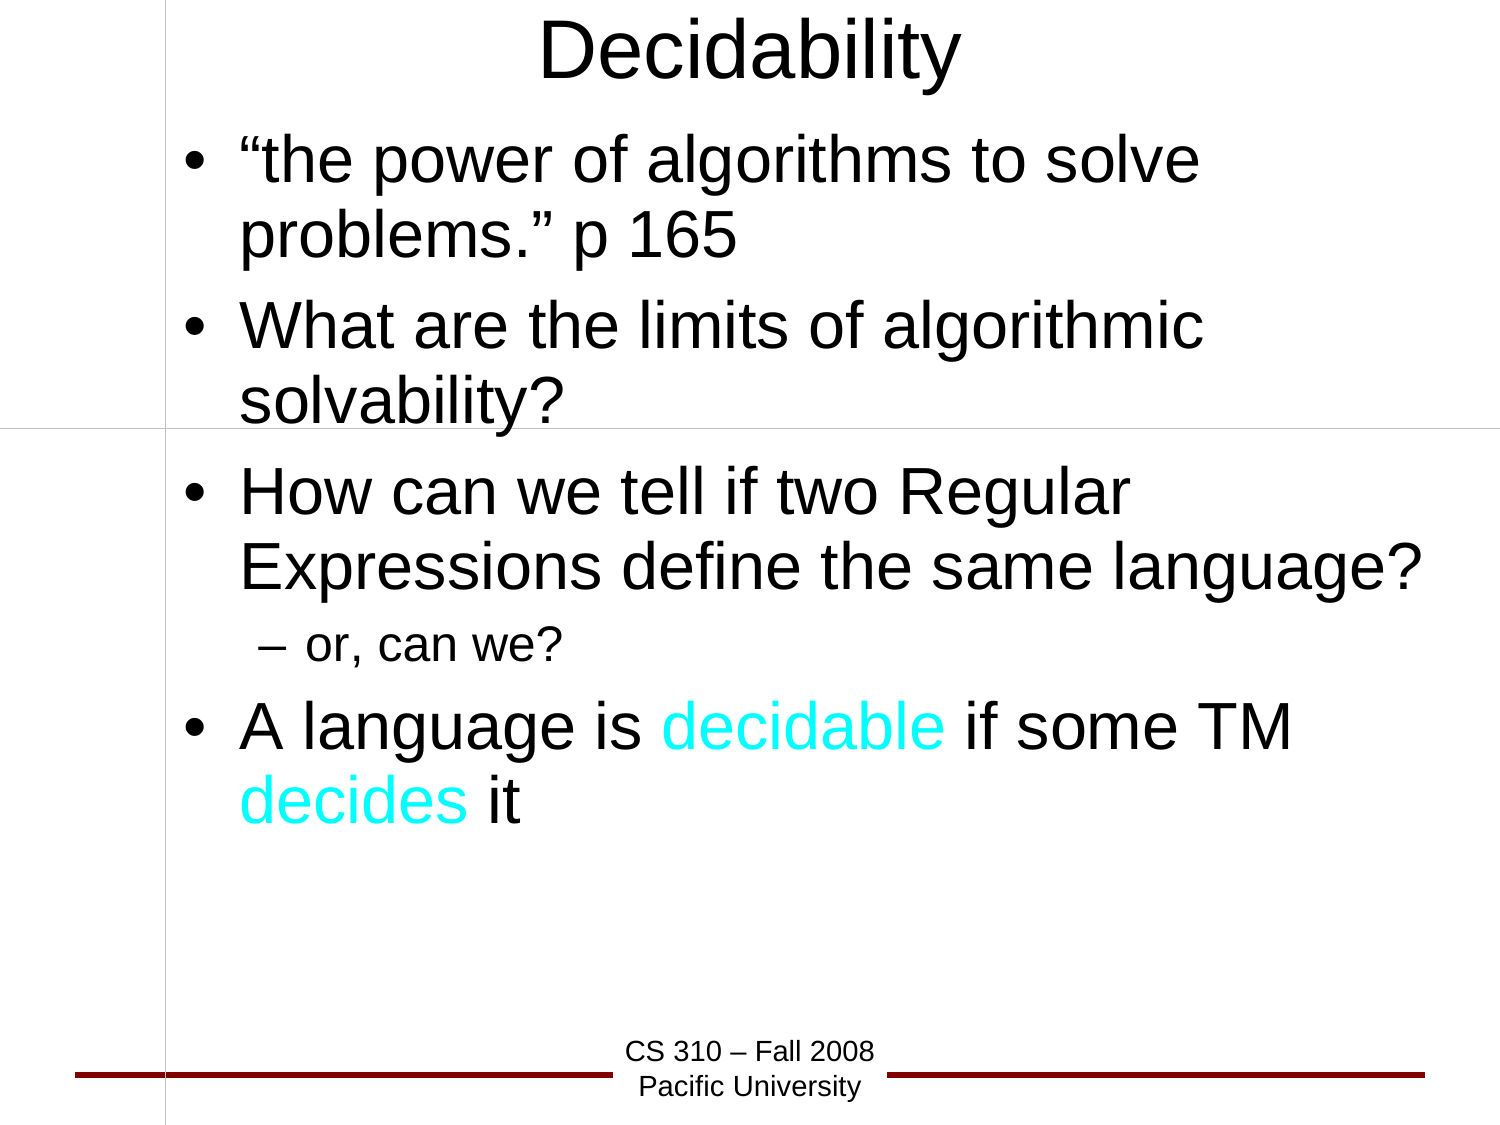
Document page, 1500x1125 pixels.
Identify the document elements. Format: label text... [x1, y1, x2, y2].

title Decidability [112, 0, 1388, 105]
list “the power of algorithms to solve problems.” p 165 What are the limits of algorithmic solvability? How can we tell if two Regular Expressions define the same language? or, can we? A language is decidable if some TM decides it [168, 114, 1487, 1053]
